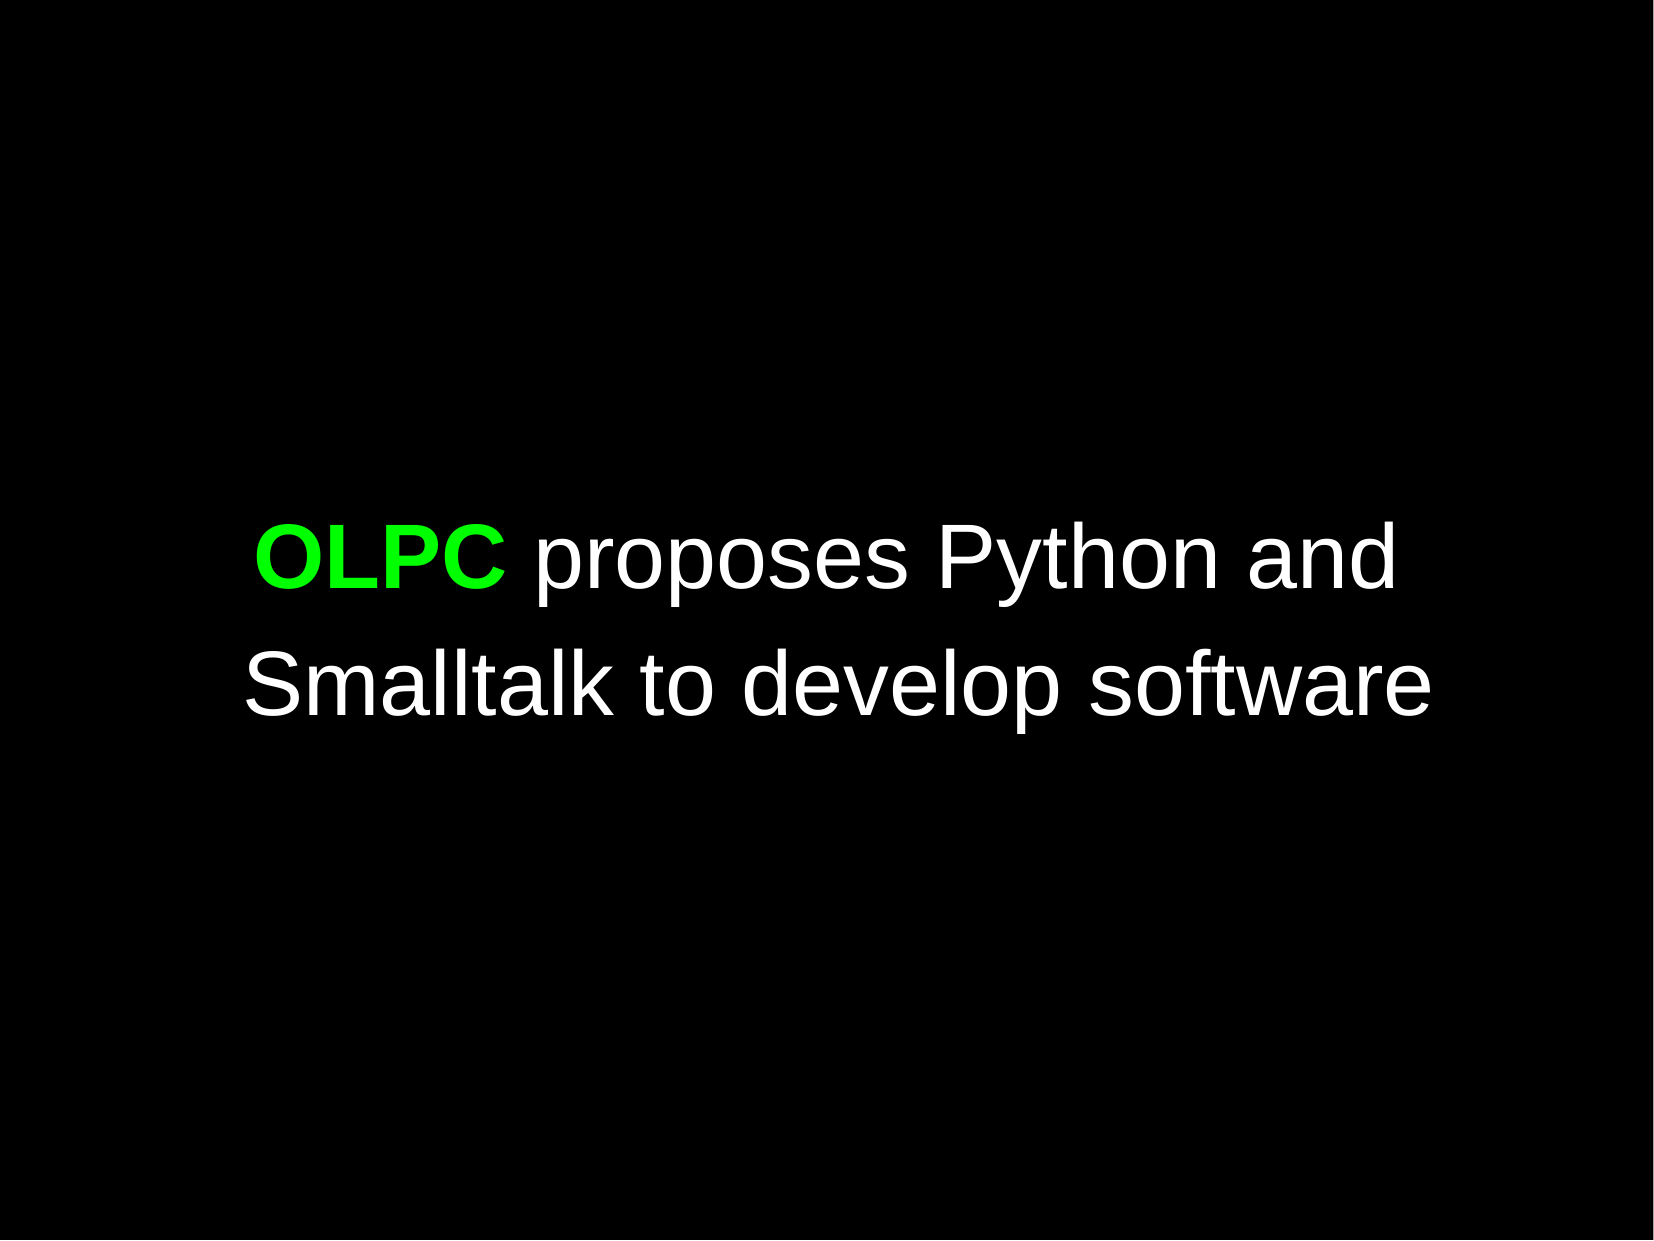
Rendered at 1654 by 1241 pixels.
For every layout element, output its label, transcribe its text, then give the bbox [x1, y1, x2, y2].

text_box OLPC proposes Python and Smalltalk to develop software [59, 497, 1595, 743]
